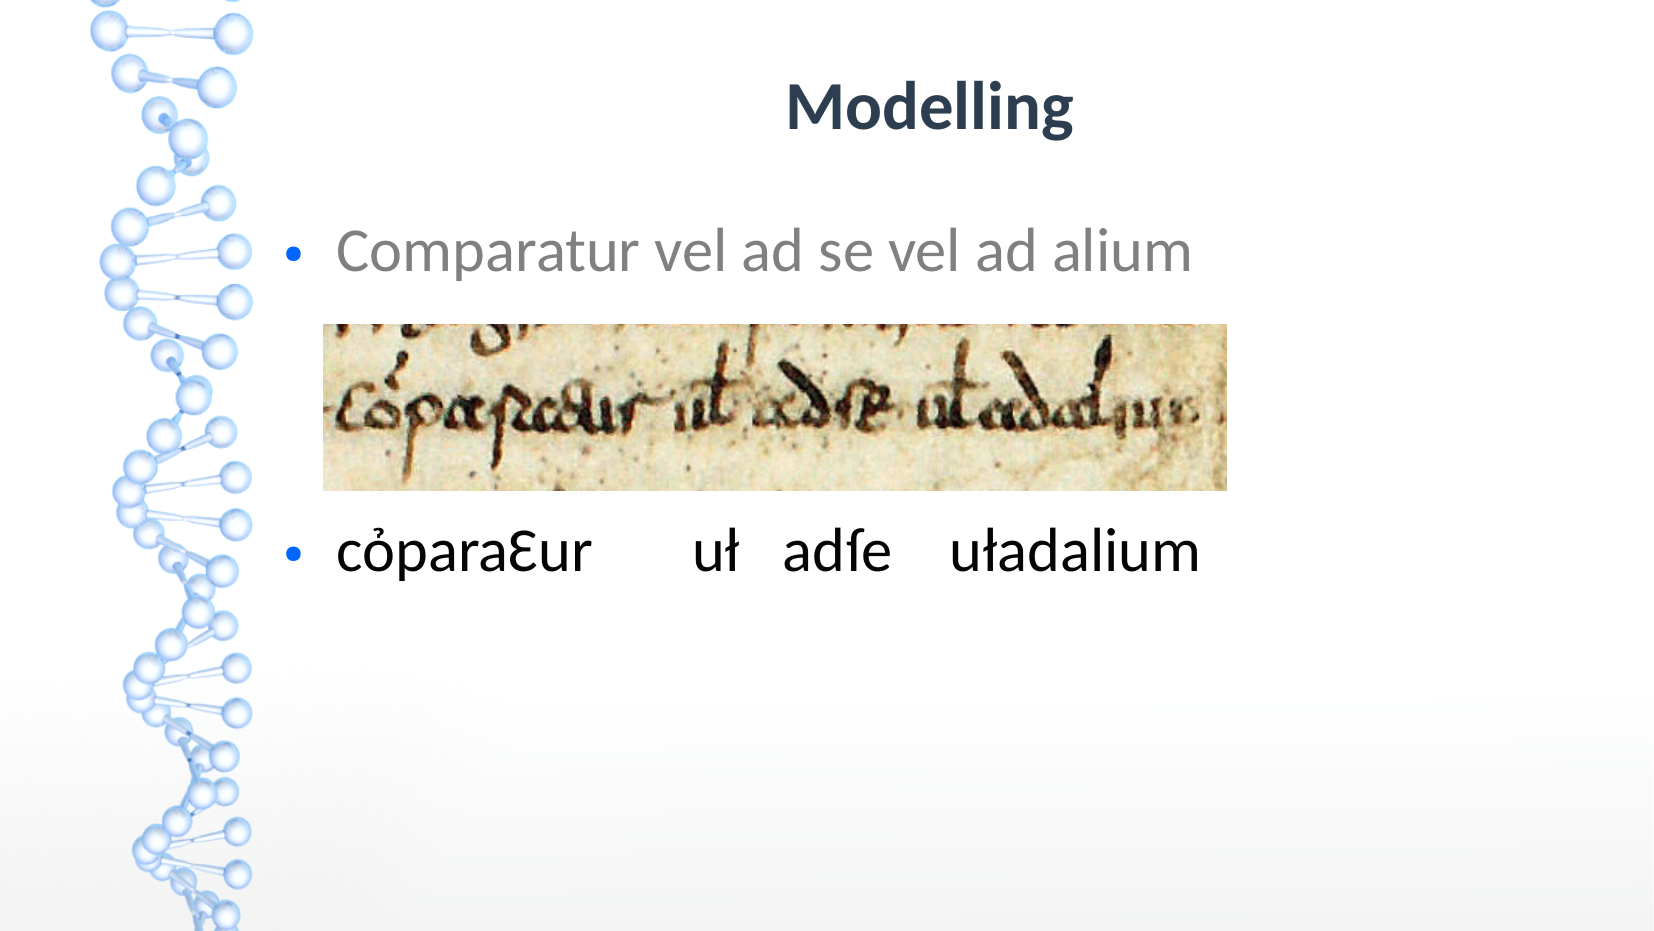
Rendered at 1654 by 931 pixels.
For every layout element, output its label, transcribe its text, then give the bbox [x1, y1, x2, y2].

picture [0, 0, 1654, 931]
list Comparatur vel ad se vel ad alium [265, 224, 1312, 308]
title Modelling [265, 35, 1595, 189]
list cỏparaƐur uł adſe uładalium [265, 523, 1229, 615]
